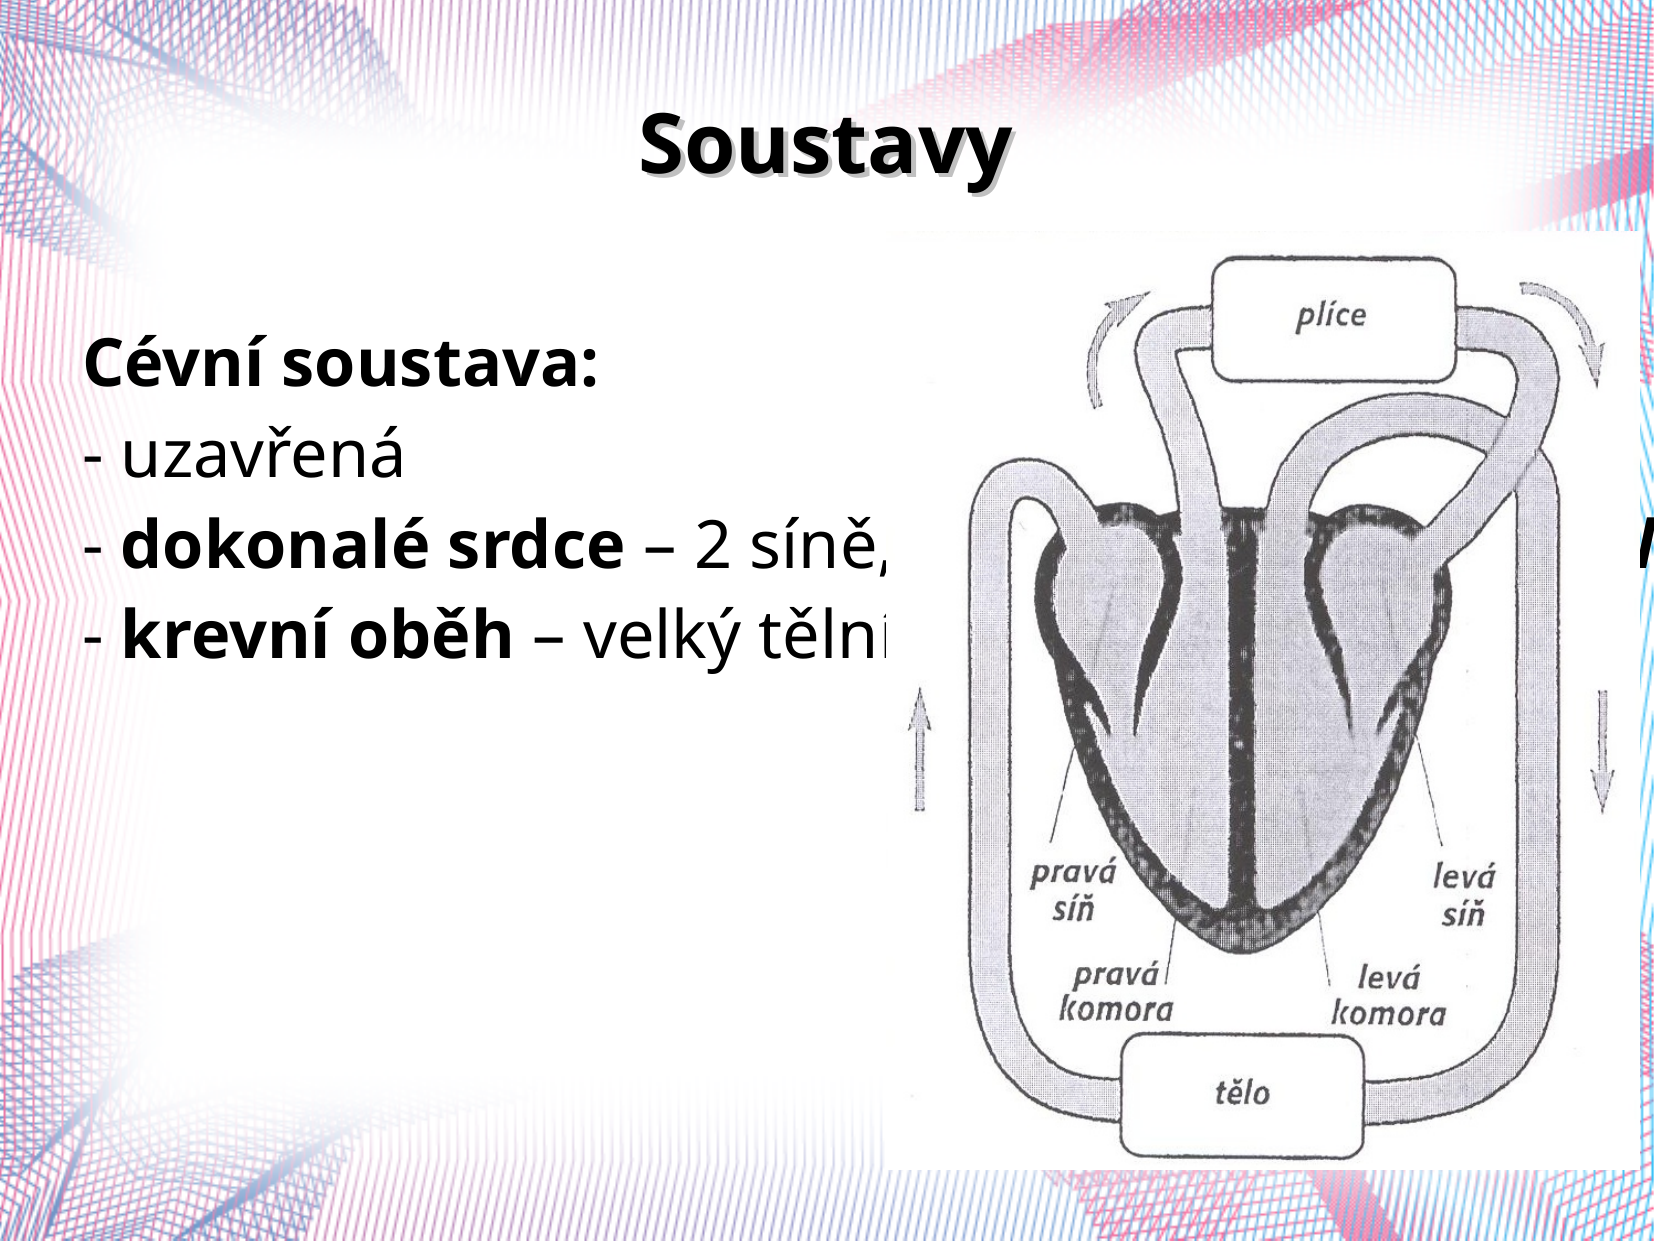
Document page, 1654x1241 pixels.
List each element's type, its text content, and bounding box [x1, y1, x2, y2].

text_box Cévní soustava: - uzavřená - dokonalé srdce – 2 síně, 2 komory oddělené úplnou přepážkou - krevní oběh – velký tělní, malý plicní [67, 308, 886, 974]
text_box Soustavy [11, 76, 1640, 208]
picture [886, 231, 1640, 1170]
